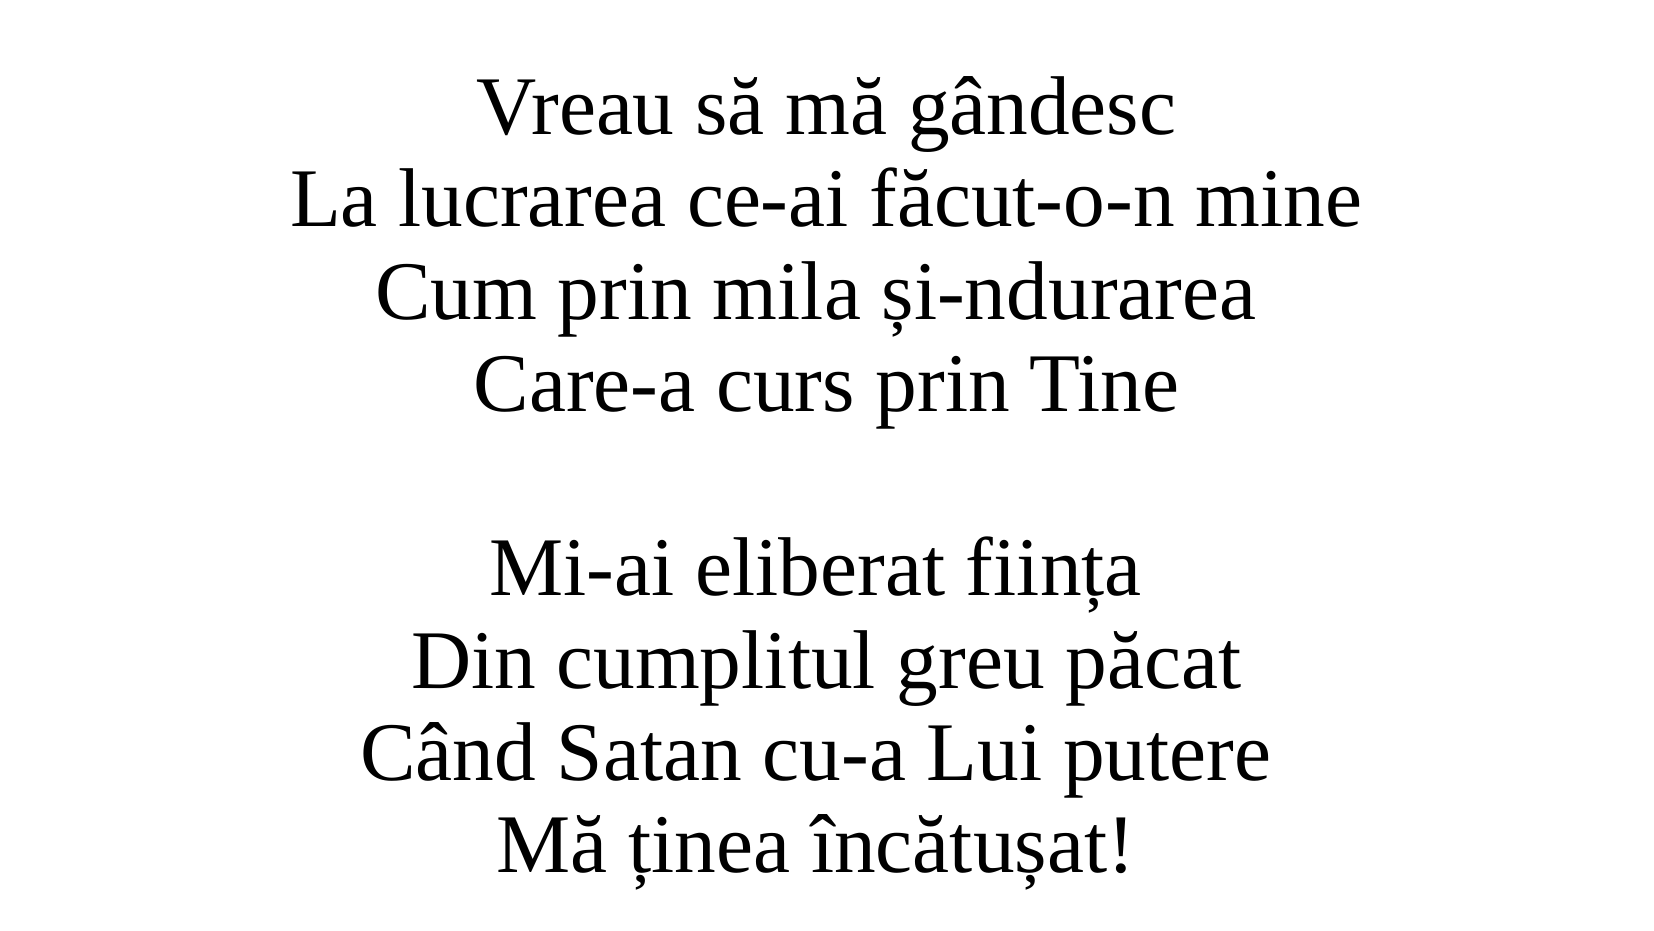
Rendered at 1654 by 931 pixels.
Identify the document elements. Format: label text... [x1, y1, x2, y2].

subtitle Vreau să mă gândesc La lucrarea ce-ai făcut-o-n mine Cum prin mila și-ndurarea Care-a curs prin Tine Mi-ai eliberat ființa Din cumplitul greu păcat Când Satan cu-a Lui putere Mă ținea încătușat! [165, 60, 1489, 891]
